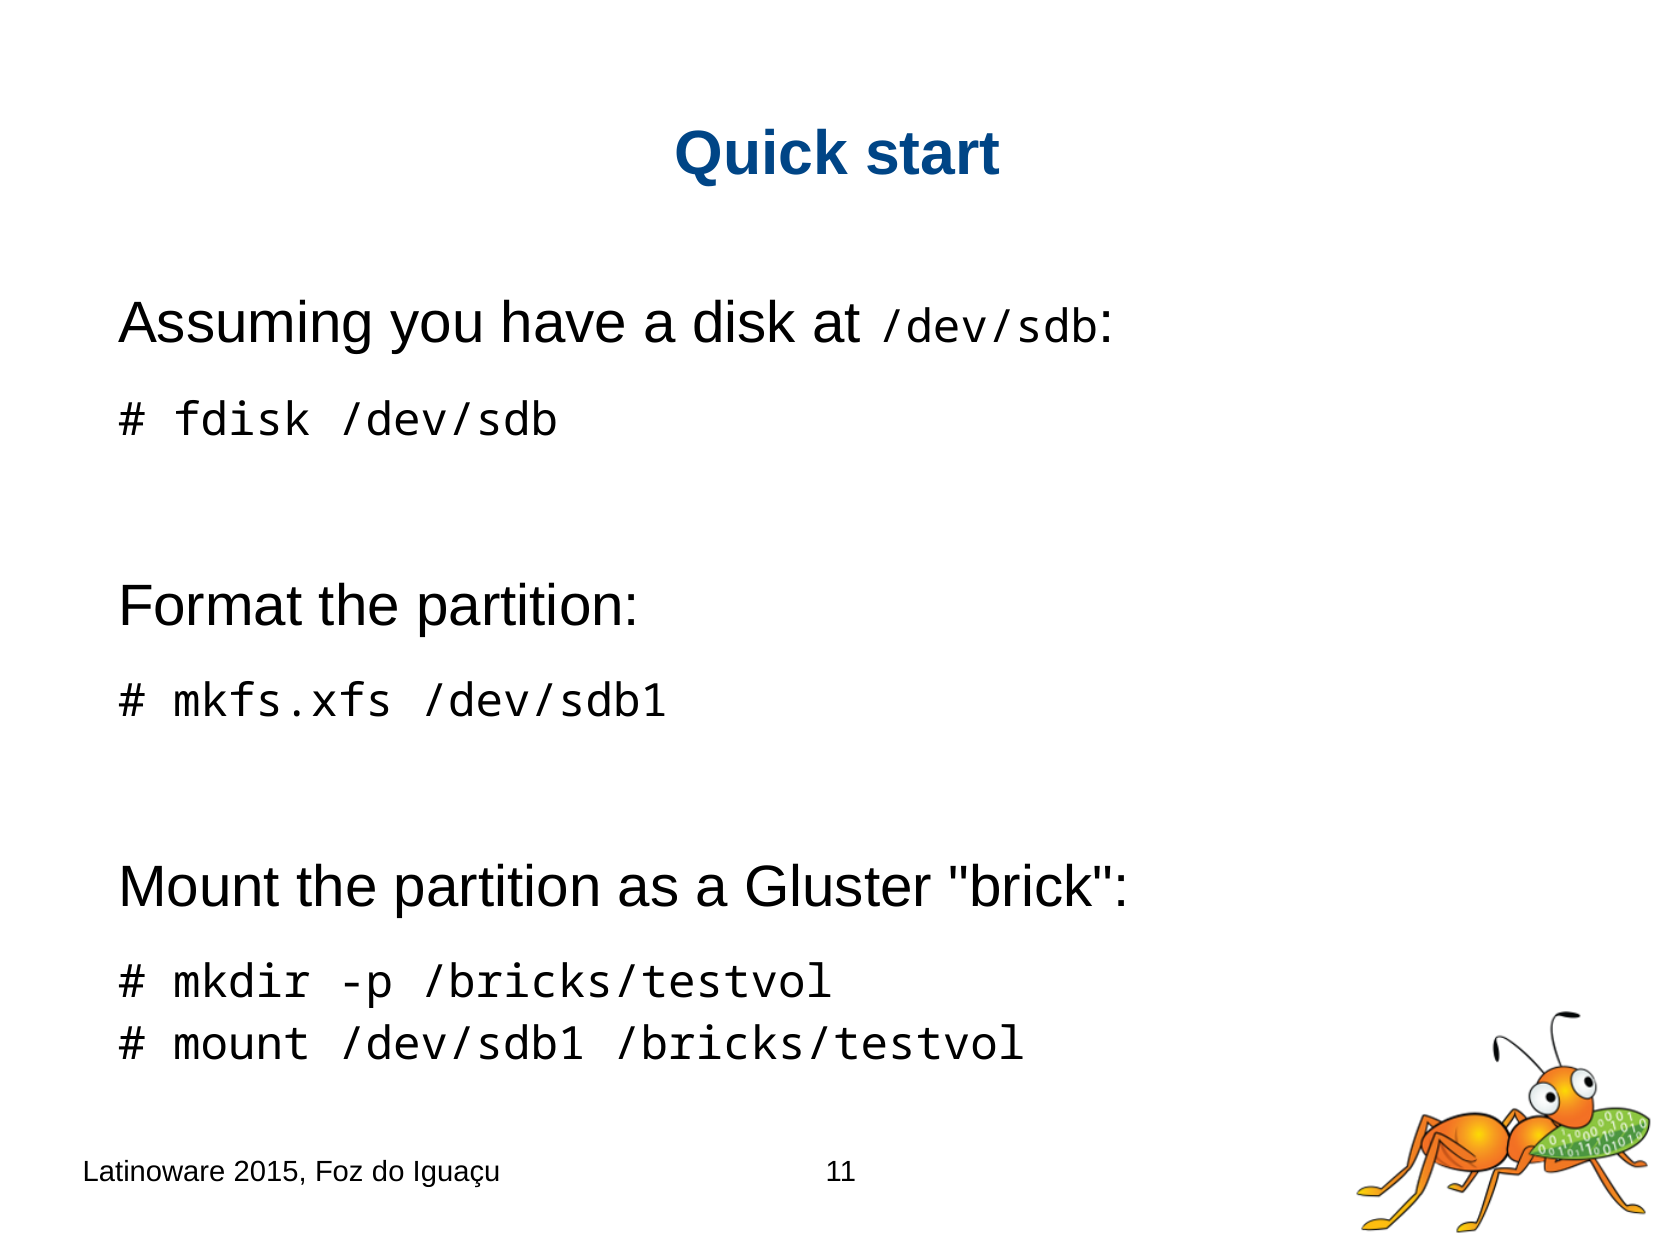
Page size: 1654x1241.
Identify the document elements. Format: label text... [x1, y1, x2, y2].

title Quick start [82, 49, 1571, 257]
list Assuming you have a disk at /dev/sdb: # fdisk /dev/sdb Format the partition: # mkfs.xfs /dev/sdb1 Mount the partition as a Gluster "brick": # mkdir -p /bricks/testvol # mount /dev/sdb1 /bricks/testvol [82, 290, 1571, 1010]
picture [1353, 1009, 1654, 1235]
